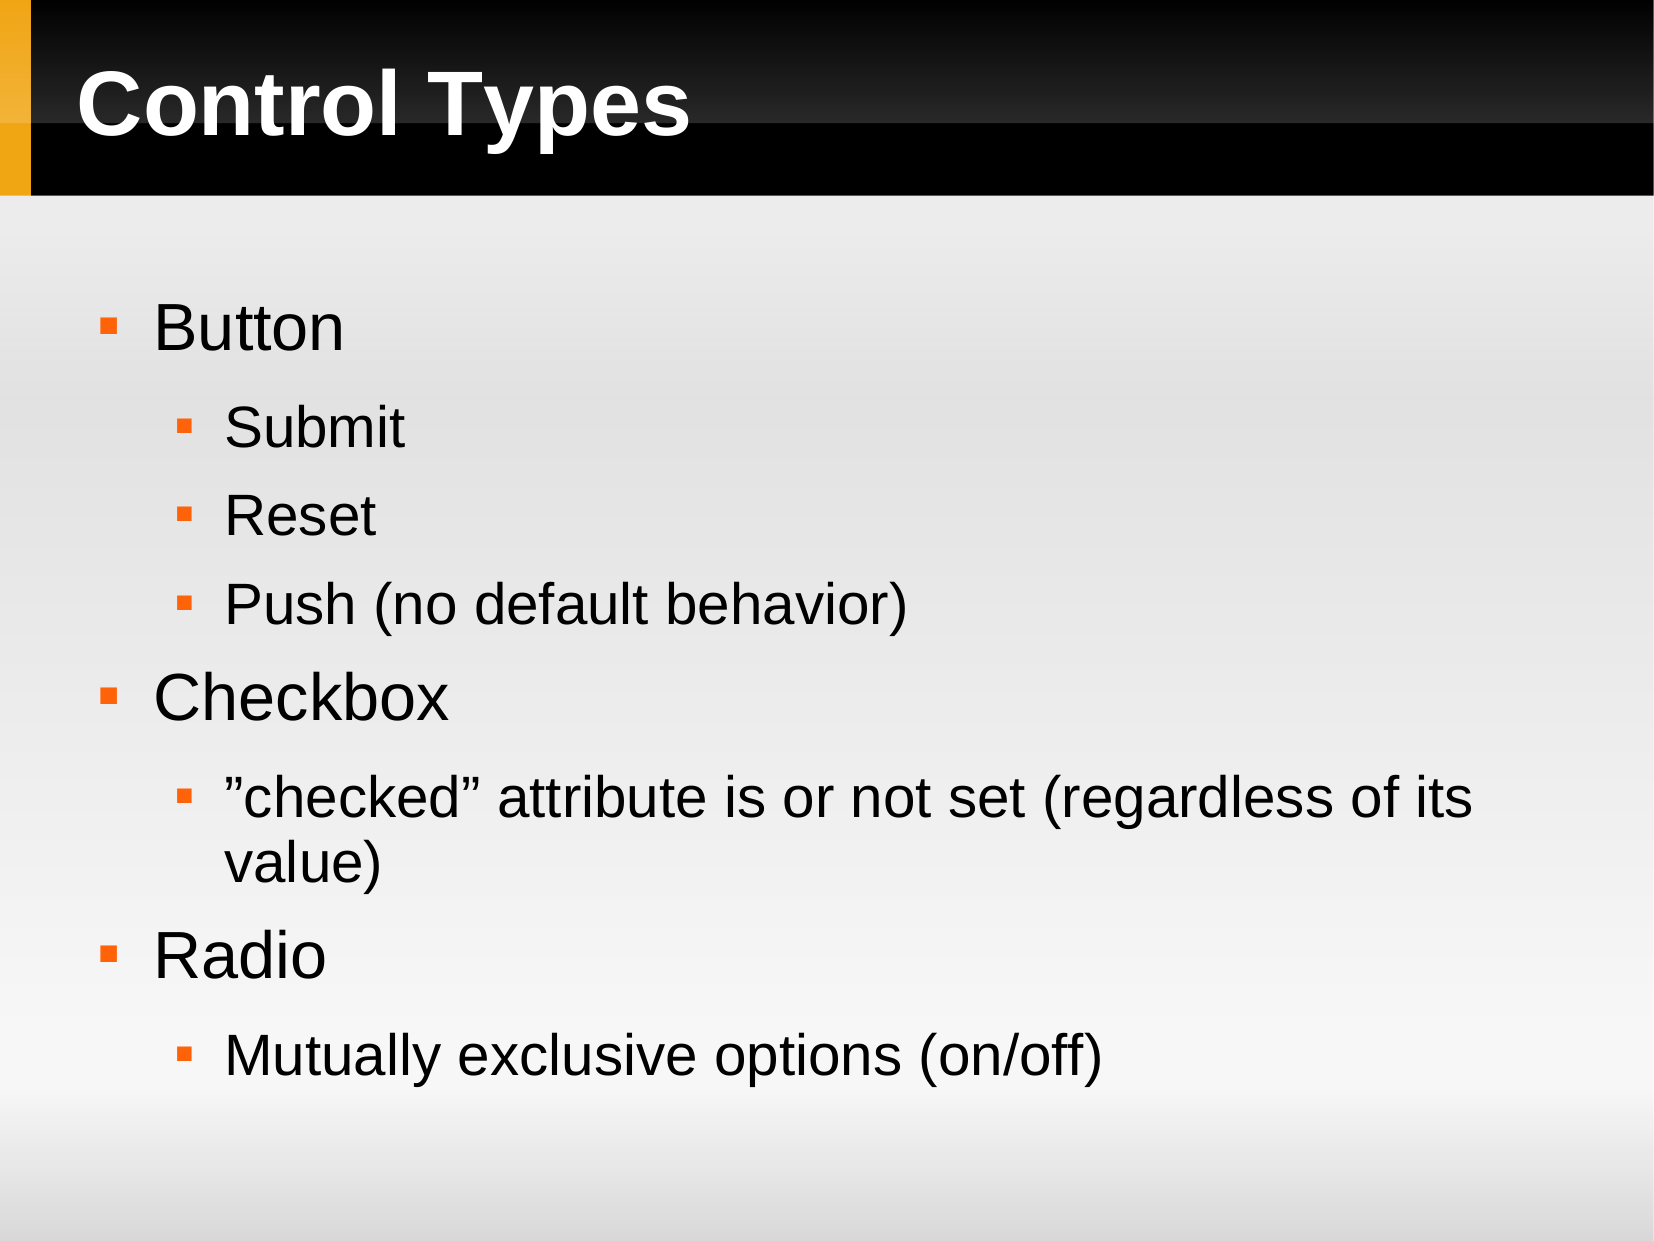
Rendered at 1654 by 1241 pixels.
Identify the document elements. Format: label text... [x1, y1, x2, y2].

picture [0, 0, 1654, 1241]
list Button Submit Reset Push (no default behavior) Checkbox ”checked” attribute is or not set (regardless of its value) Radio Mutually exclusive options (on/off) [82, 290, 1571, 1109]
title Control Types [76, 0, 1565, 208]
